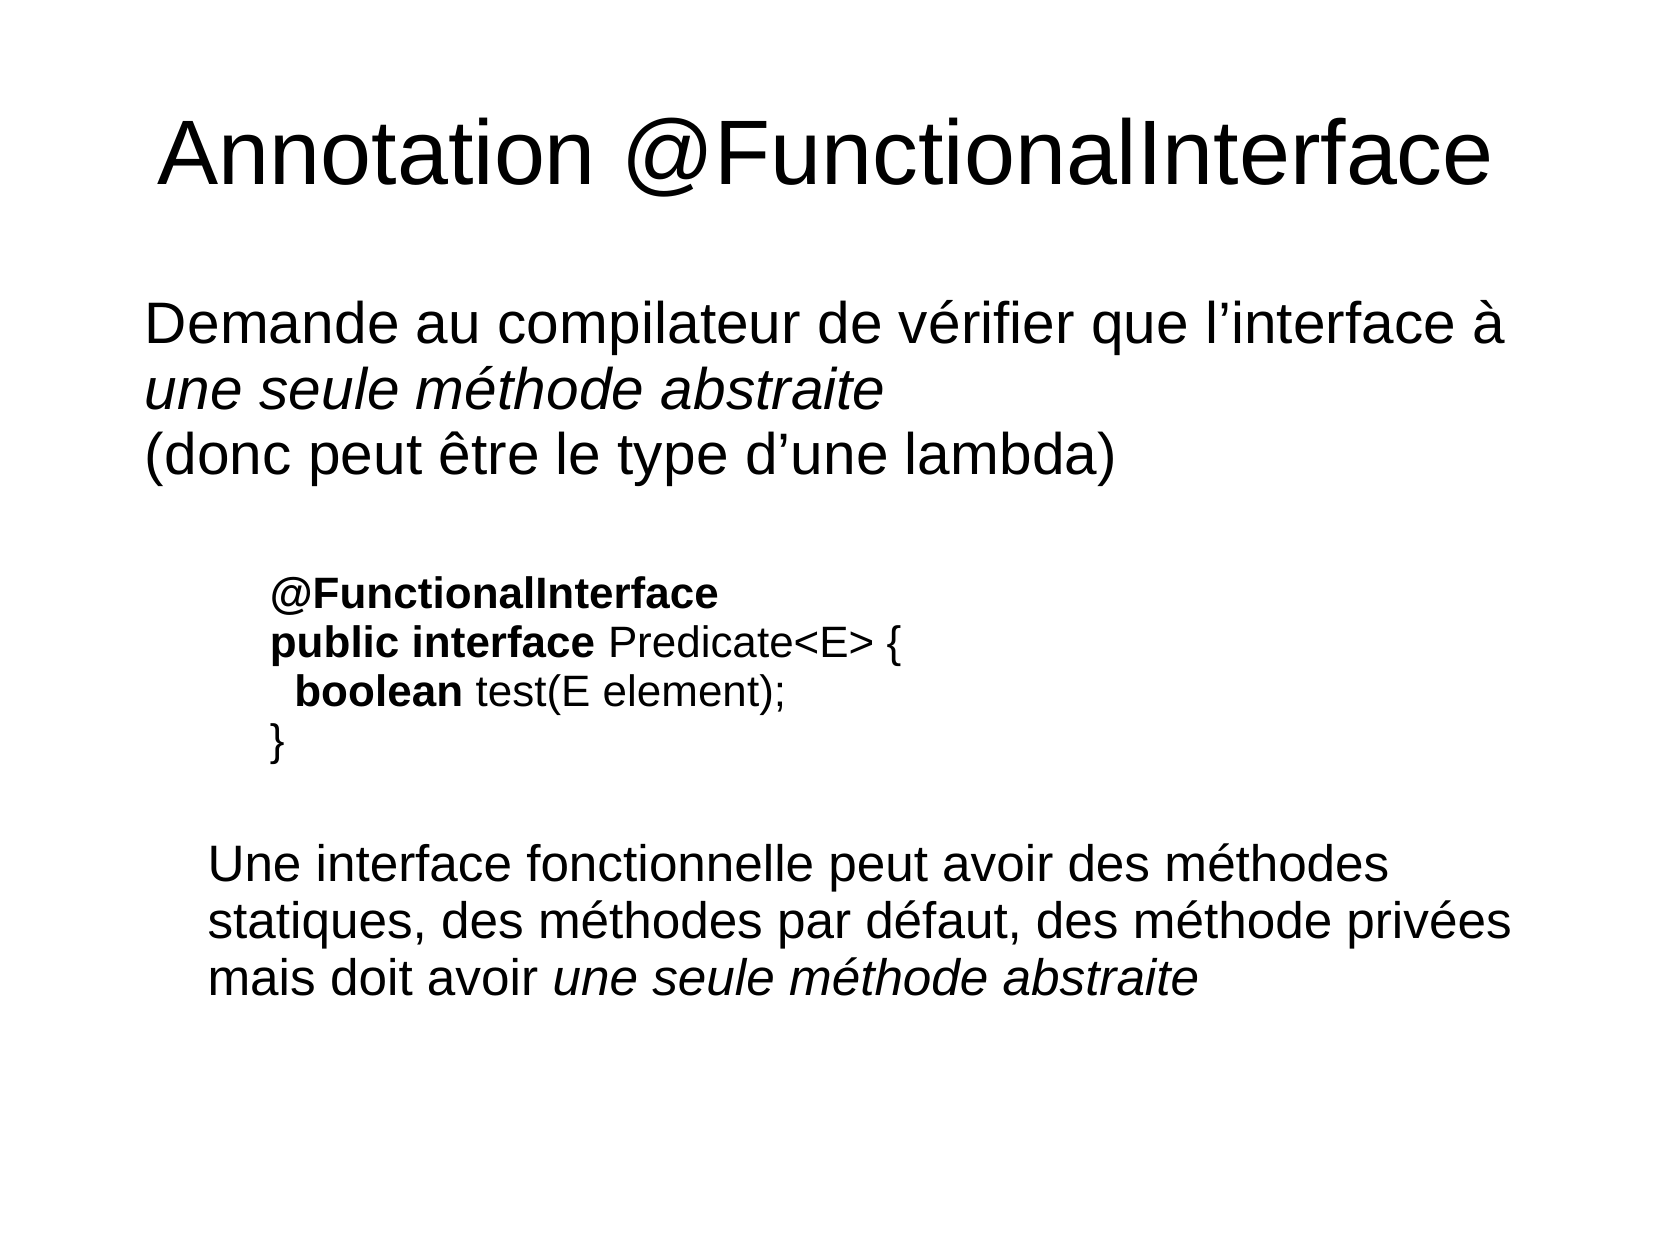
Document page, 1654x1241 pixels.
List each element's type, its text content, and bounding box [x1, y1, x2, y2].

title Annotation @FunctionalInterface [82, 49, 1571, 257]
list Demande au compilateur de vérifier que l’interface à une seule méthode abstraite (donc peut être le type d’une lambda) @FunctionalInterface public interface Predicate<E> { boolean test(E element); } Une interface fonctionnelle peut avoir des méthodes statiques, des méthodes par défaut, des méthode privées mais doit avoir une seule méthode abstraite [82, 290, 1571, 1010]
